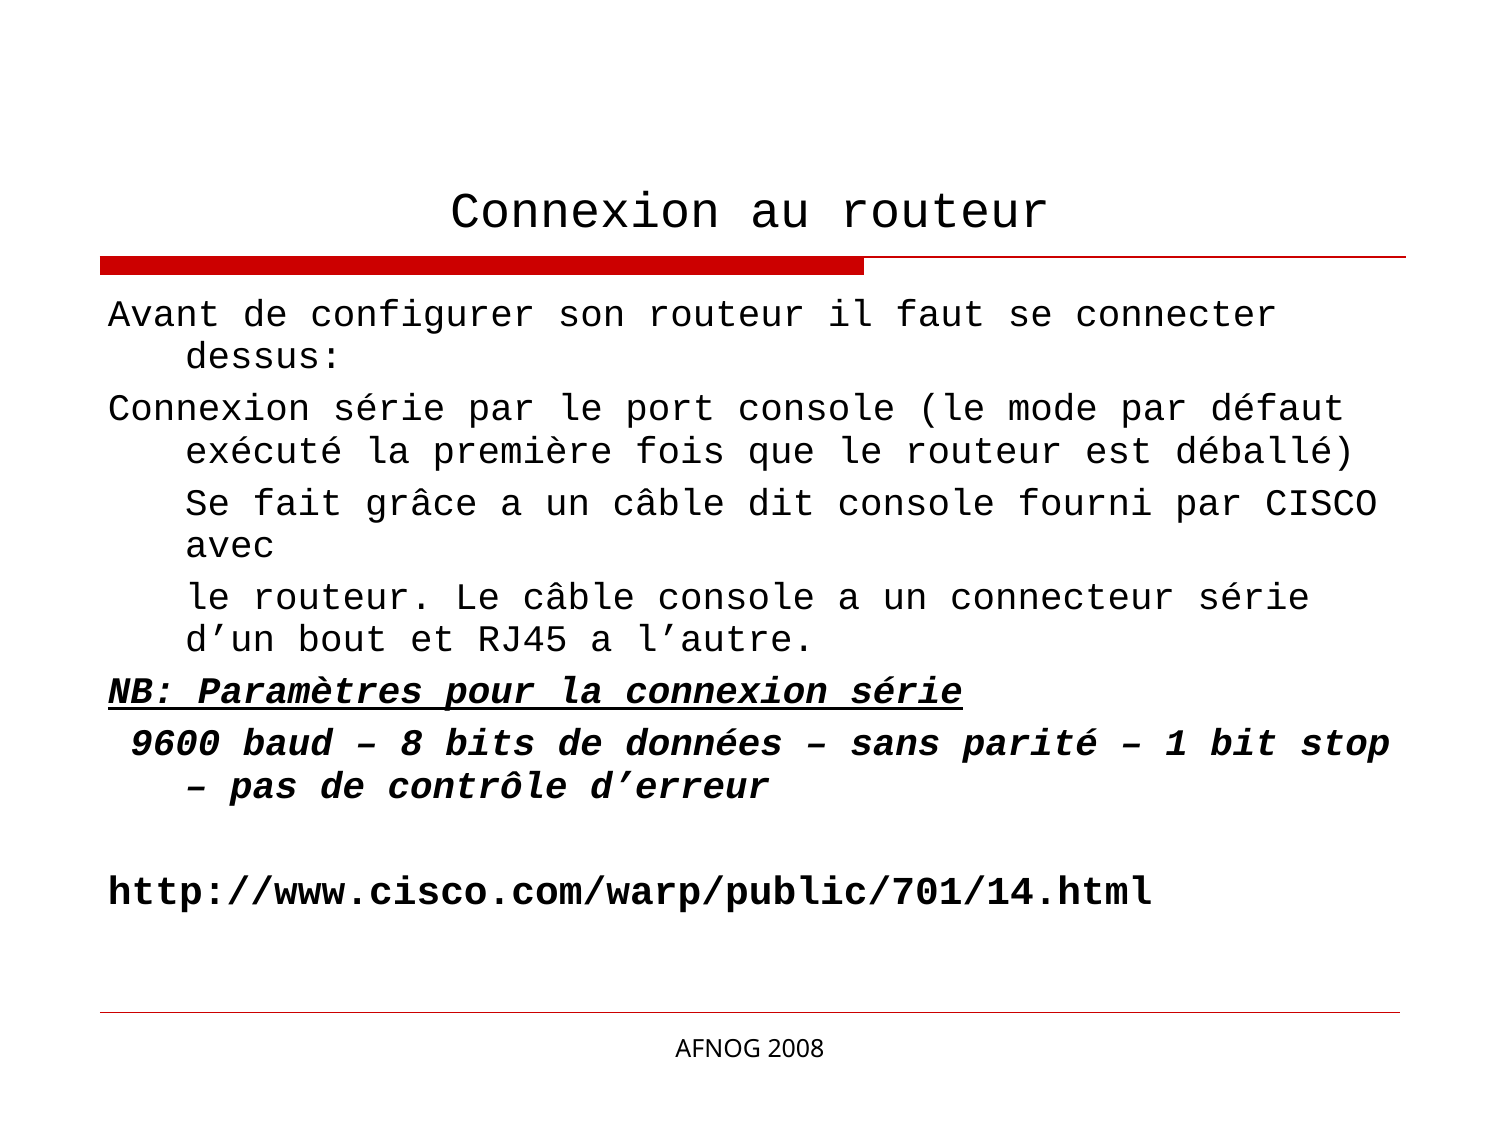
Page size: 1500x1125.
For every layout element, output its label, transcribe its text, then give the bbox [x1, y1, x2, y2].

list Avant de configurer son routeur il faut se connecter dessus: Connexion série par le port console (le mode par défaut exécuté la première fois que le routeur est déballé) Se fait grâce a un câble dit console fourni par CISCO avec le routeur. Le câble console a un connecteur série d’un bout et RJ45 a l’autre. NB: Paramètres pour la connexion série 9600 baud – 8 bits de données – sans parité – 1 bit stop – pas de contrôle d’erreur http://www.cisco.com/warp/public/701/14.html [92, 287, 1406, 1001]
title Connexion au routeur [94, 49, 1407, 250]
text_box AFNOG 2008 [512, 1024, 988, 1103]
